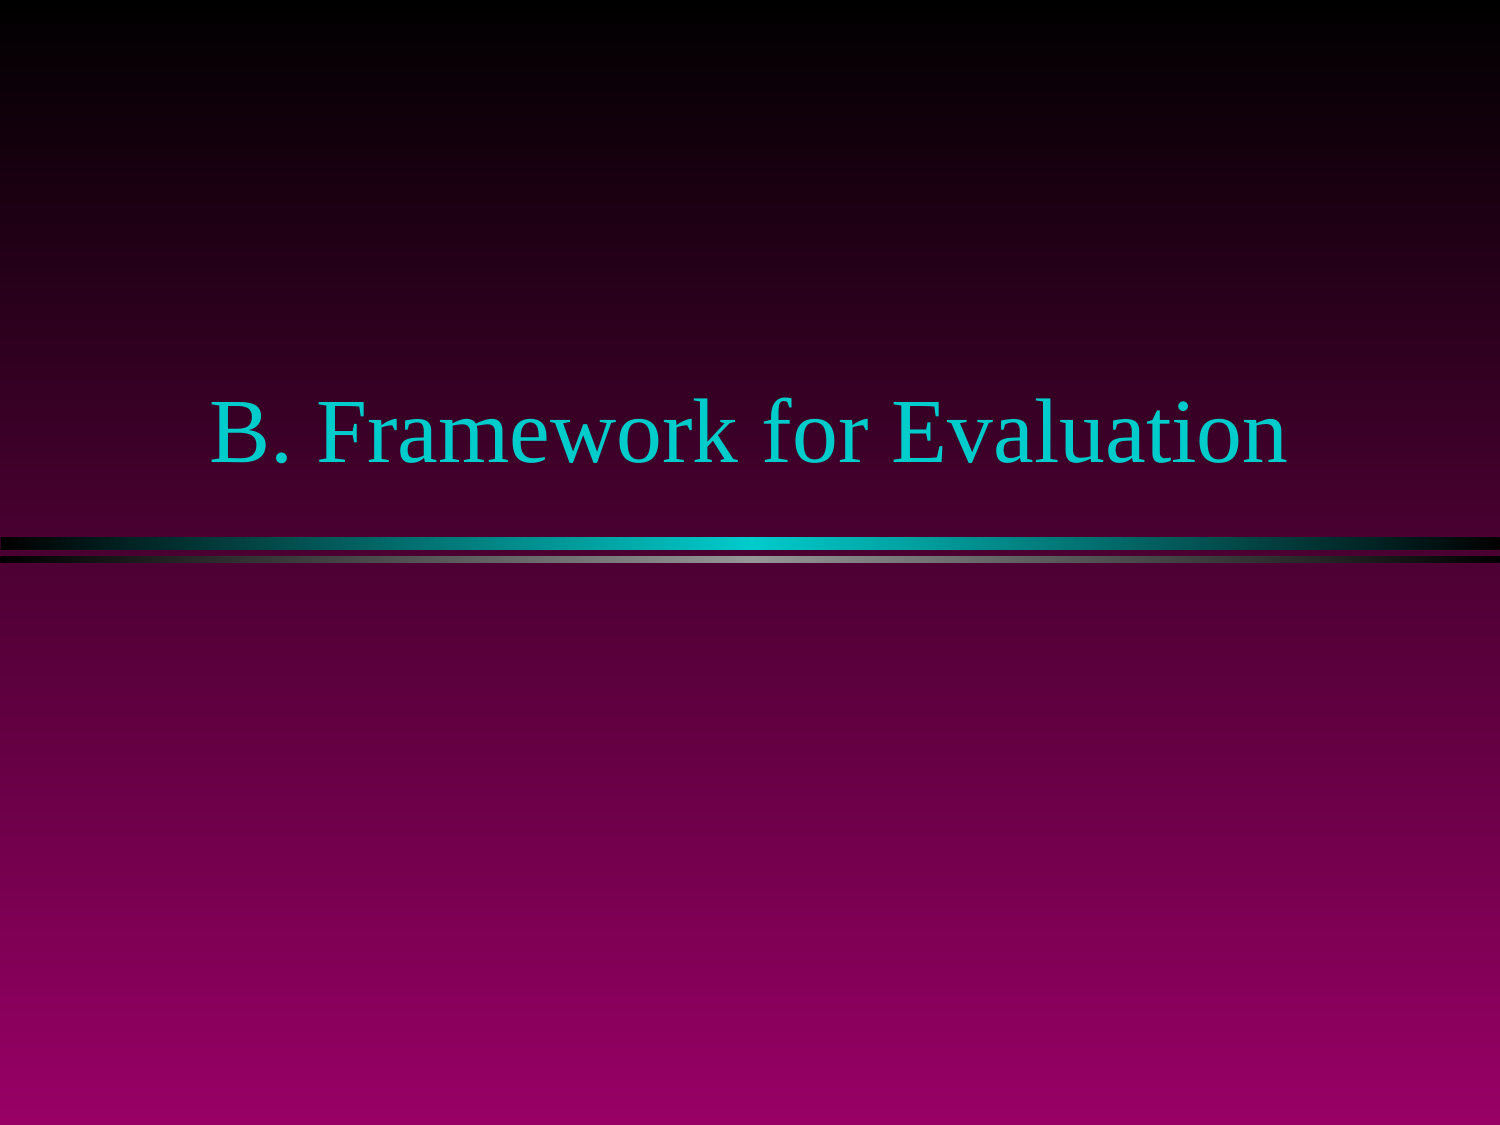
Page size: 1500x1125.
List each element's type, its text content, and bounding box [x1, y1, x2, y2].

title B. Framework for Evaluation [112, 337, 1388, 526]
